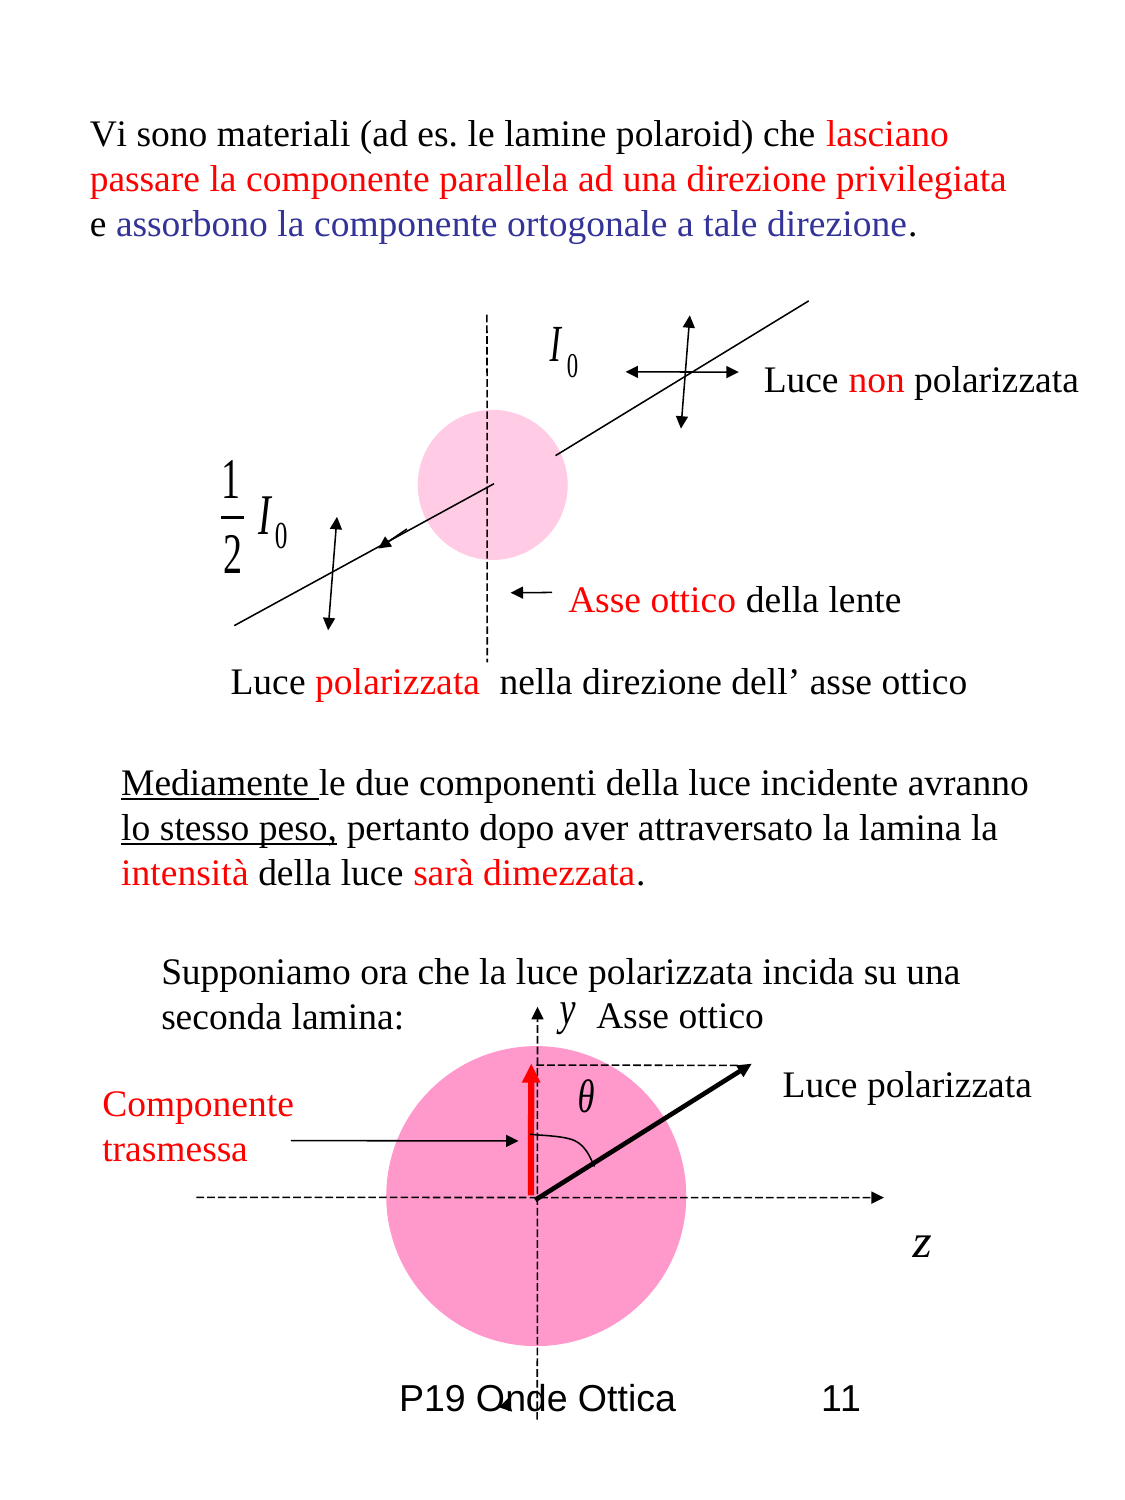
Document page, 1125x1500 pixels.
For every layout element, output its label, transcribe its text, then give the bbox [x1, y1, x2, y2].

text_box [417, 409, 568, 560]
text_box Componente trasmessa [87, 1071, 310, 1178]
text_box [386, 1046, 687, 1347]
text_box Luce polarizzata nella direzione dell’ asse ottico [215, 649, 984, 710]
chart [568, 1071, 615, 1135]
chart [209, 447, 303, 587]
text_box Vi sono materiali (ad es. le lamine polaroid) che lasciano passare la componente parallela ad una direzione privilegiata e assorbono la componente ortogonale a tale direzione. [75, 101, 1024, 252]
text_box Supponiamo ora che la luce polarizzata incida su una seconda lamina: [146, 938, 978, 1045]
text_box Mediamente le due componenti della luce incidente avranno lo stesso peso, pertanto dopo aver attraversato la lamina la intensità della luce sarà dimezzata. [106, 750, 1045, 901]
text_box Asse ottico della lente [553, 567, 917, 629]
chart [896, 1216, 960, 1280]
text_box Luce non polarizzata [748, 347, 1095, 408]
text_box [535, 1136, 591, 1196]
text_box Luce polarizzata [767, 1052, 1048, 1114]
text_box Asse ottico [581, 983, 789, 1044]
chart [537, 315, 595, 398]
chart [543, 983, 596, 1047]
